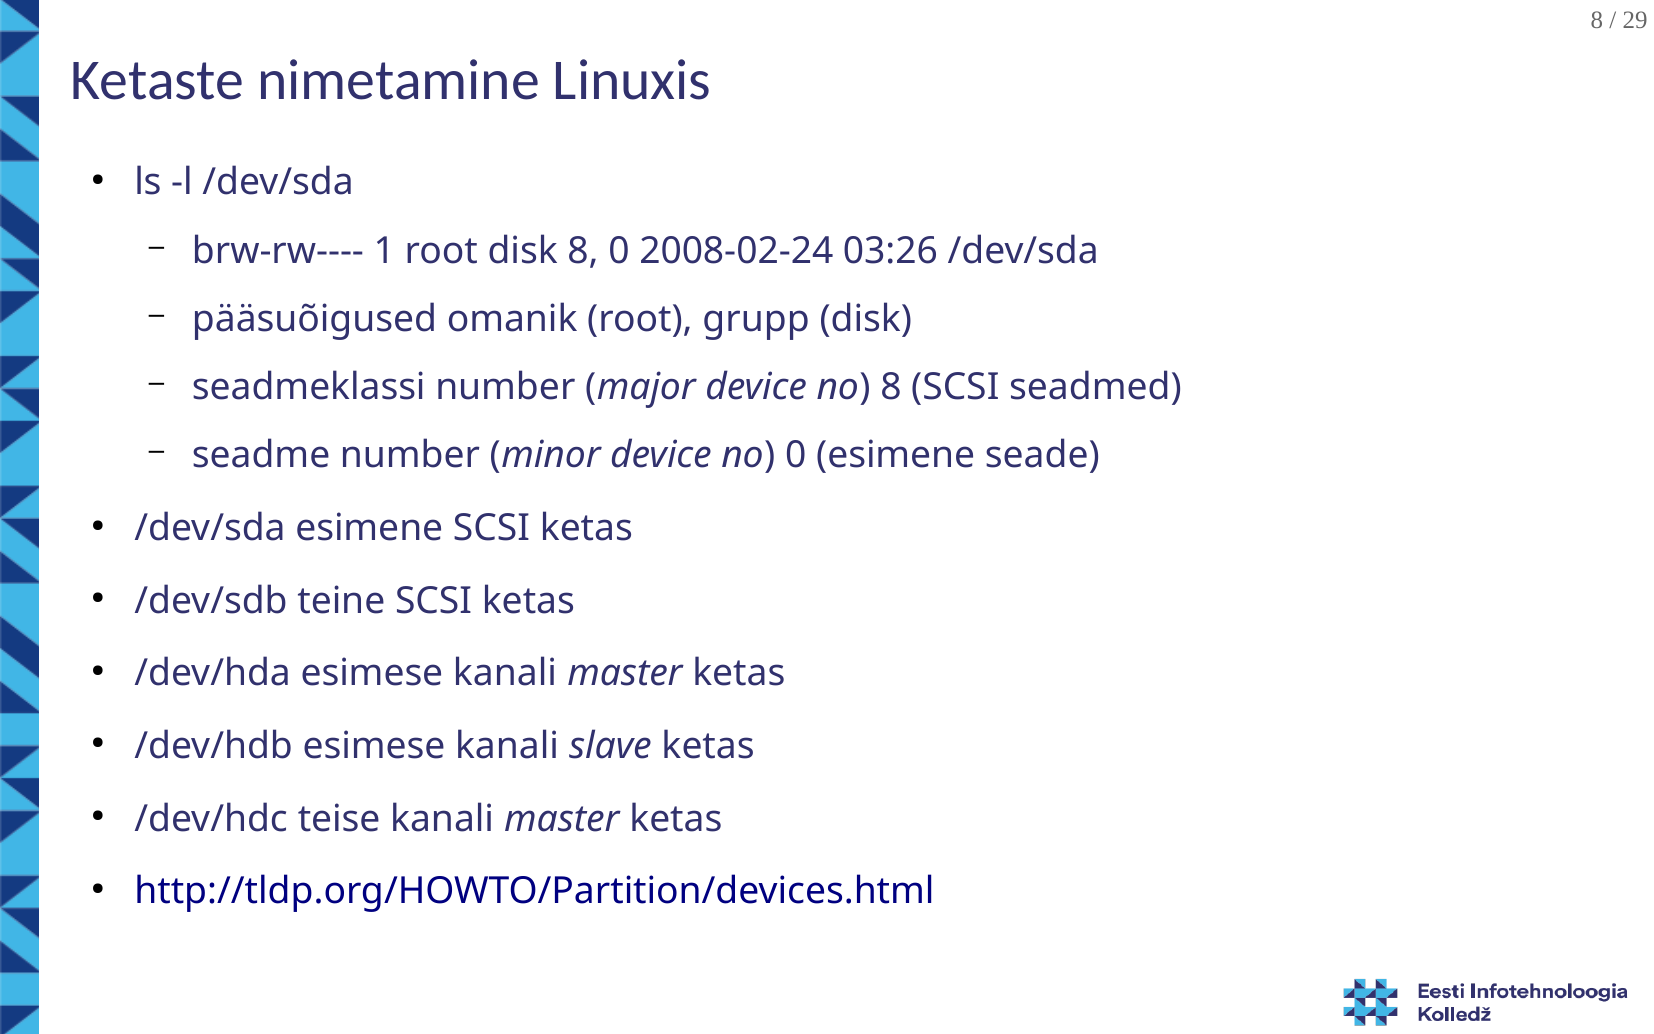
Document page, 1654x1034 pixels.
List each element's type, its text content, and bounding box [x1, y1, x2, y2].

list ls -l /dev/sda brw-rw---- 1 root disk 8, 0 2008-02-24 03:26 /dev/sda pääsuõigused omanik (root), grupp (disk) seadmeklassi number (major device no) 8 (SCSI seadmed) seadme number (minor device no) 0 (esimene seade) /dev/sda esimene SCSI ketas /dev/sdb teine SCSI ketas /dev/hda esimese kanali master ketas /dev/hdb esimese kanali slave ketas /dev/hdc teise kanali master ketas http://tldp.org/HOWTO/Partition/devices.html [77, 155, 1589, 923]
title Ketaste nimetamine Linuxis [70, 41, 1630, 130]
